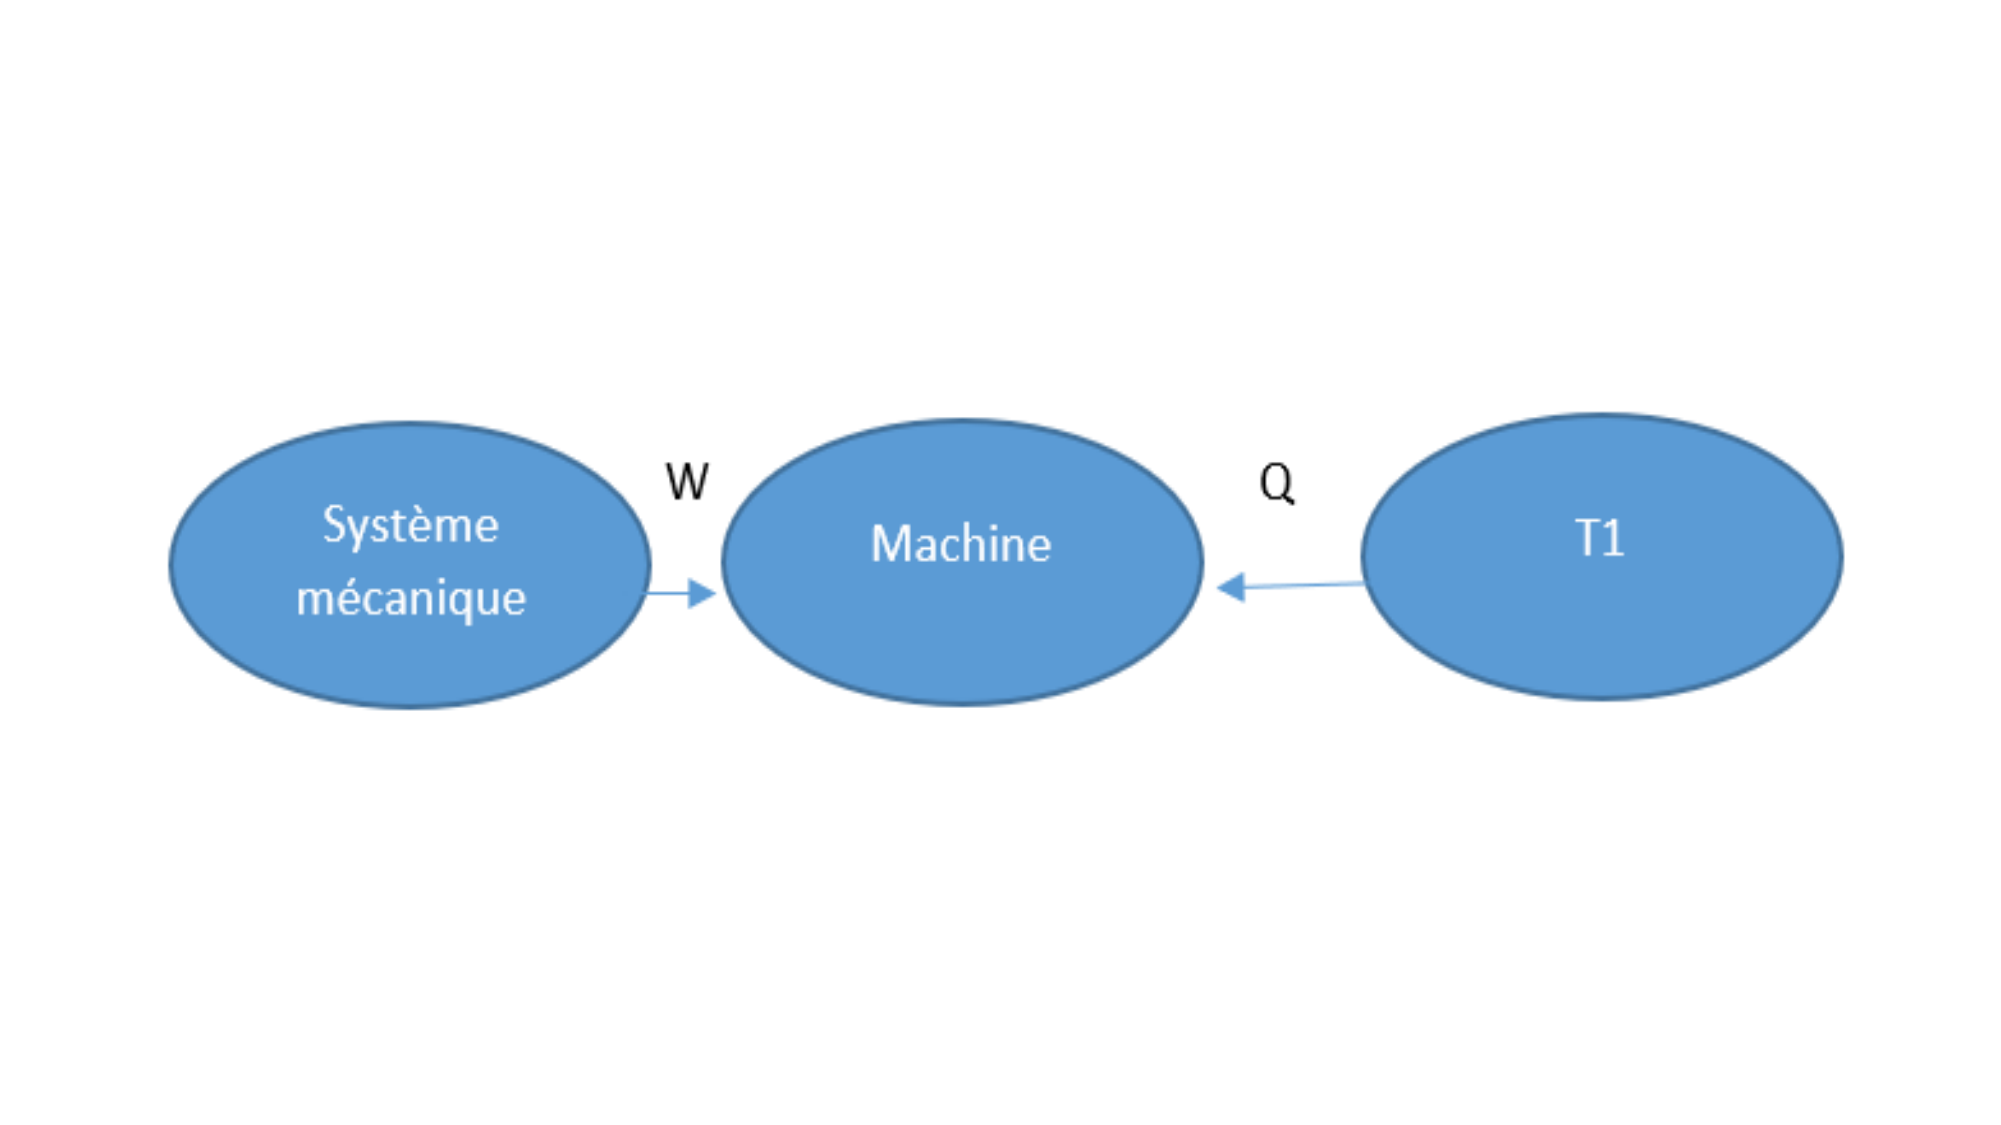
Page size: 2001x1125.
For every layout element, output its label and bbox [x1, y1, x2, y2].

picture [118, 402, 1878, 722]
